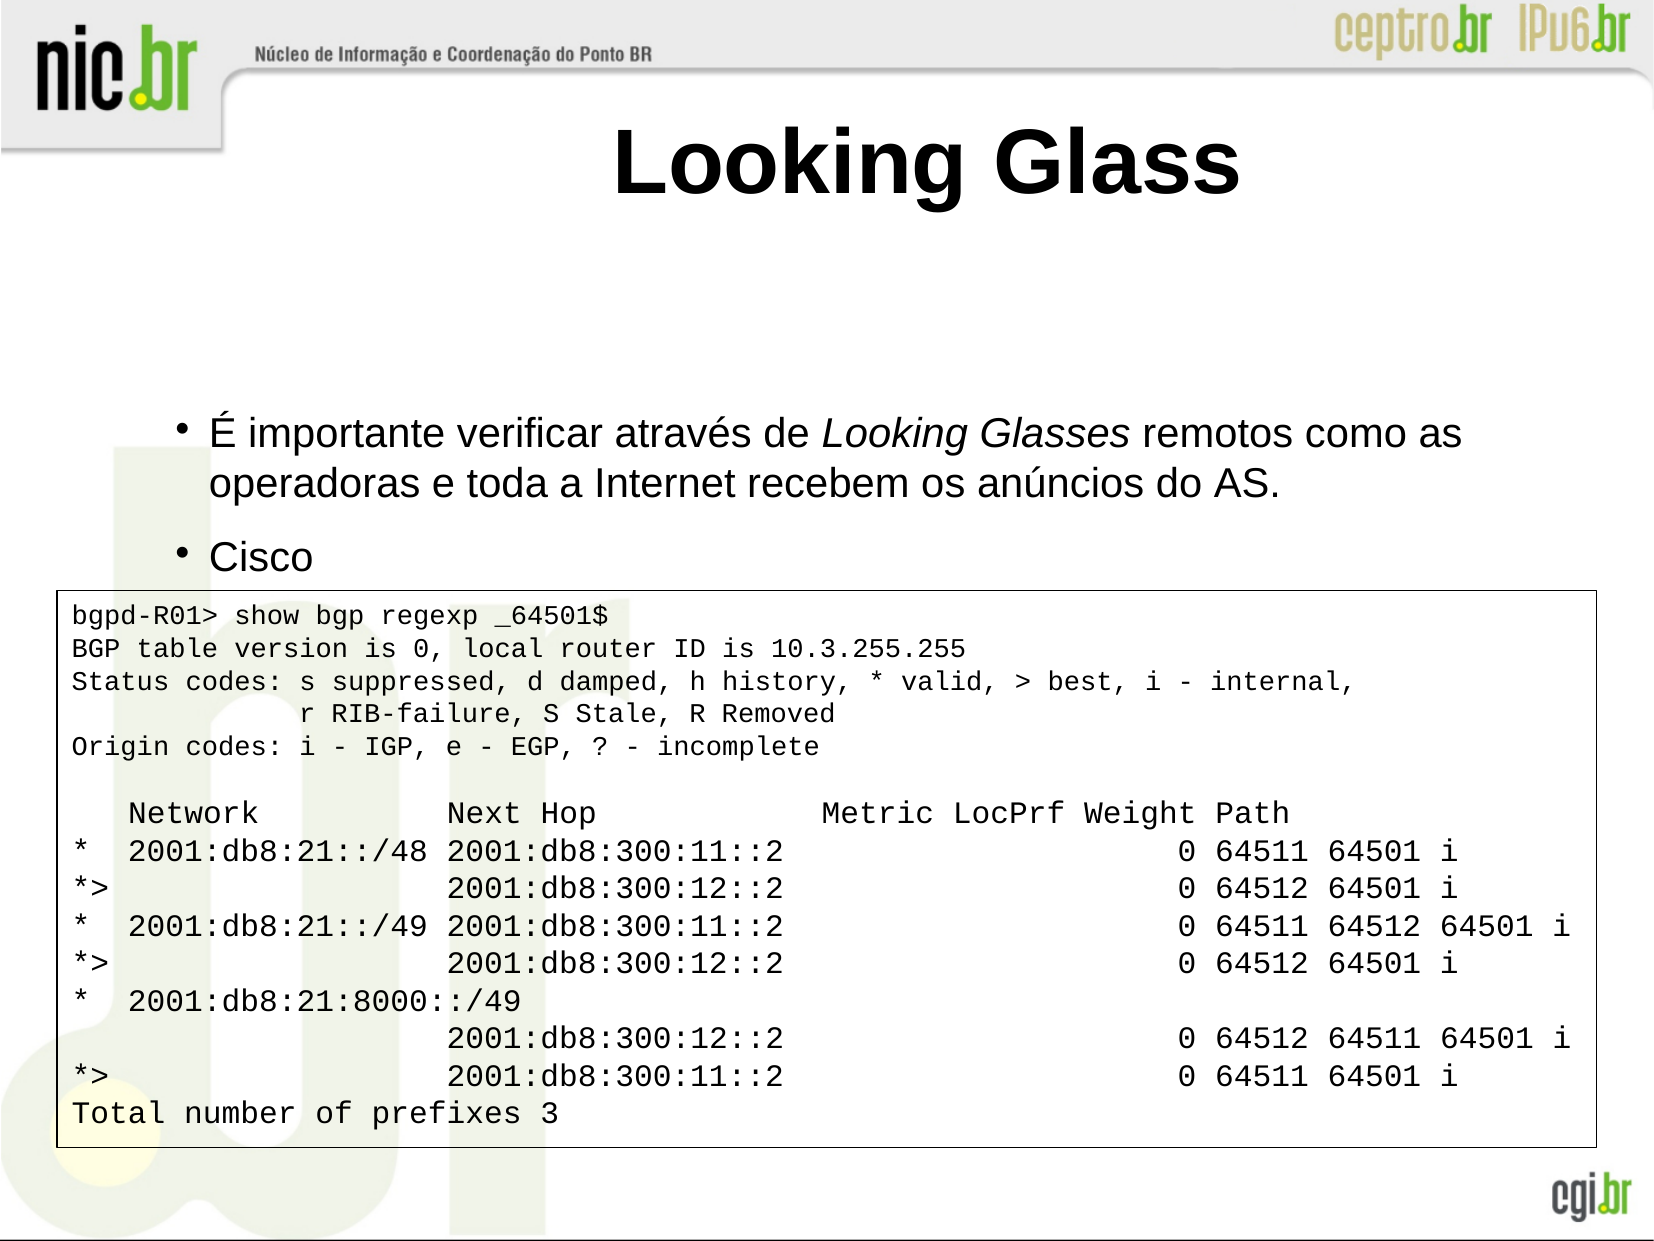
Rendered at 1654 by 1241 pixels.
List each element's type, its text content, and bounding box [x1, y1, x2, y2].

text_box É importante verificar através de Looking Glasses remotos como as operadoras e toda a Internet recebem os anúncios do AS. Cisco [126, 396, 1528, 537]
text_box Looking Glass [189, 97, 1654, 216]
text_box bgpd-R01> show bgp regexp _64501$ BGP table version is 0, local router ID is 10.3.255.255 Status codes: s suppressed, d damped, h history, * valid, > best, i - internal, r RIB-failure, S Stale, R Removed Origin codes: i - IGP, e - EGP, ? - incomplete Network Next Hop Metric LocPrf Weight Path * 2001:db8:21::/48 2001:db8:300:11::2 0 64511 64501 i *> 2001:db8:300:12::2 0 64512 64501 i * 2001:db8:21::/49 2001:db8:300:11::2 0 64511 64512 64501 i *> 2001:db8:300:12::2 0 64512 64501 i * 2001:db8:21:8000::/49 2001:db8:300:12::2 0 64512 64511 64501 i *> 2001:db8:300:11::2 0 64511 64501 i Total number of prefixes 3 [56, 590, 1597, 1148]
picture [0, 0, 1654, 1241]
